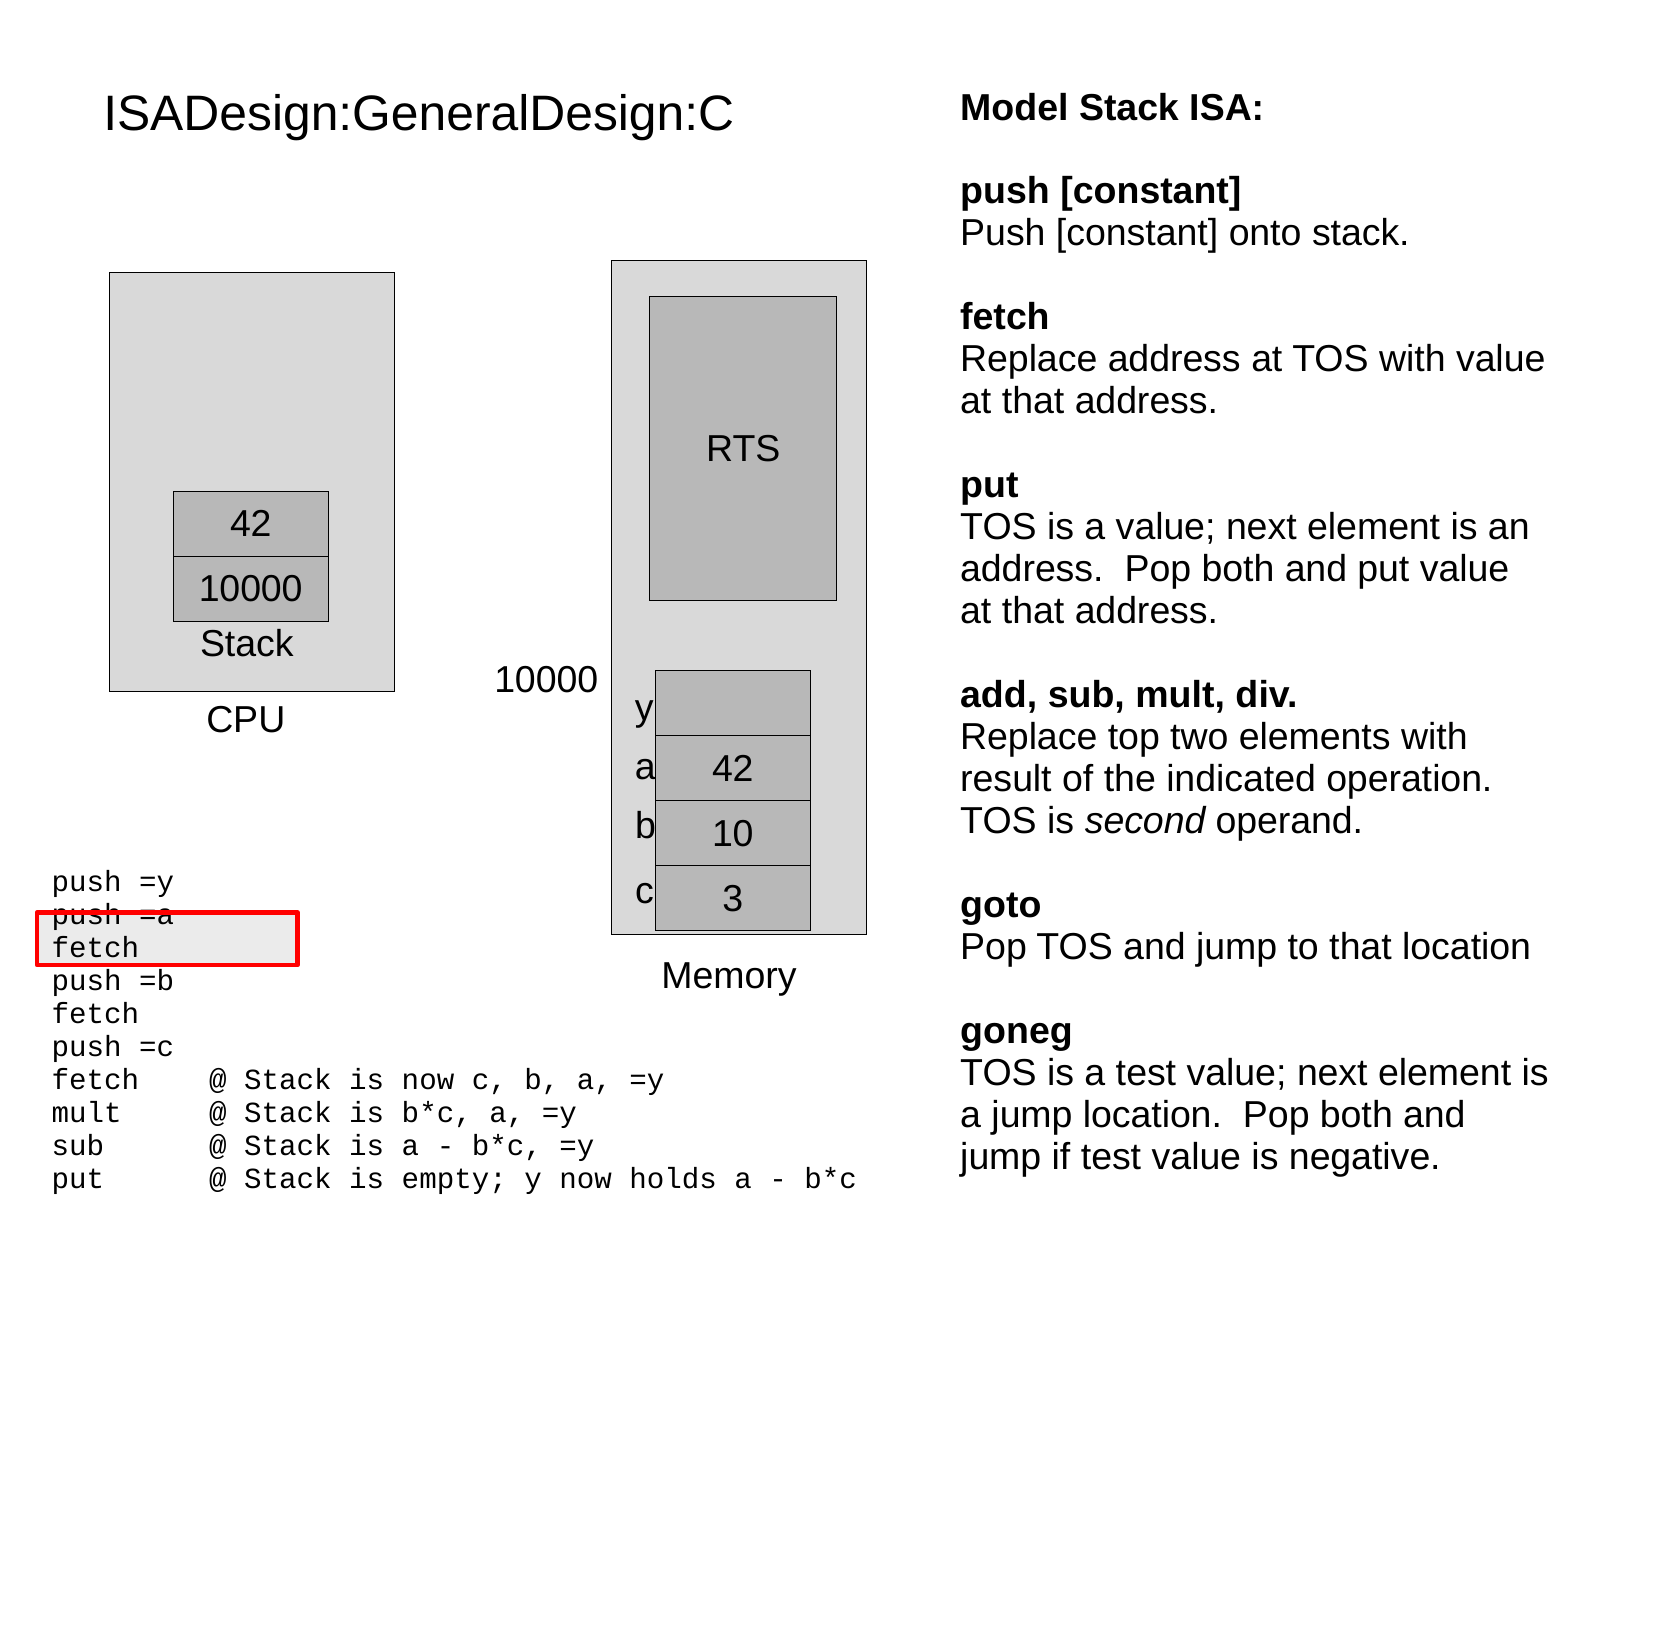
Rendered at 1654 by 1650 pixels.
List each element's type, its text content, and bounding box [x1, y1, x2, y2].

text_box Model Stack ISA: push [constant] Push [constant] onto stack. fetch Replace address at TOS with value at that address. put TOS is a value; next element is an address. Pop both and put value at that address. add, sub, mult, div. Replace top two elements with result of the indicated operation. TOS is second operand. goto Pop TOS and jump to that location goneg TOS is a test value; next element is a jump location. Pop both and jump if test value is negative. [945, 78, 1571, 1288]
text_box Stack [185, 622, 309, 673]
text_box 42 [173, 491, 329, 557]
text_box 42 [655, 735, 811, 800]
text_box ISADesign:GeneralDesign:C [88, 78, 945, 166]
text_box 10000 [173, 557, 329, 622]
text_box [109, 272, 395, 692]
text_box 10 [655, 800, 811, 865]
text_box b [620, 796, 671, 854]
text_box RTS [649, 296, 837, 601]
text_box y [620, 678, 668, 736]
text_box a [620, 737, 671, 795]
text_box push =y push =a fetch push =b fetch push =c fetch @ Stack is now c, b, a, =y mult @ Stack is b*c, a, =y sub @ Stack is a - b*c, =y put @ Stack is empty; y now holds a - b*c [36, 859, 875, 1187]
text_box CPU [191, 691, 301, 749]
text_box 10000 [479, 650, 613, 708]
text_box c [620, 861, 669, 919]
text_box 3 [655, 865, 811, 931]
text_box [36, 912, 298, 965]
text_box [611, 260, 867, 859]
